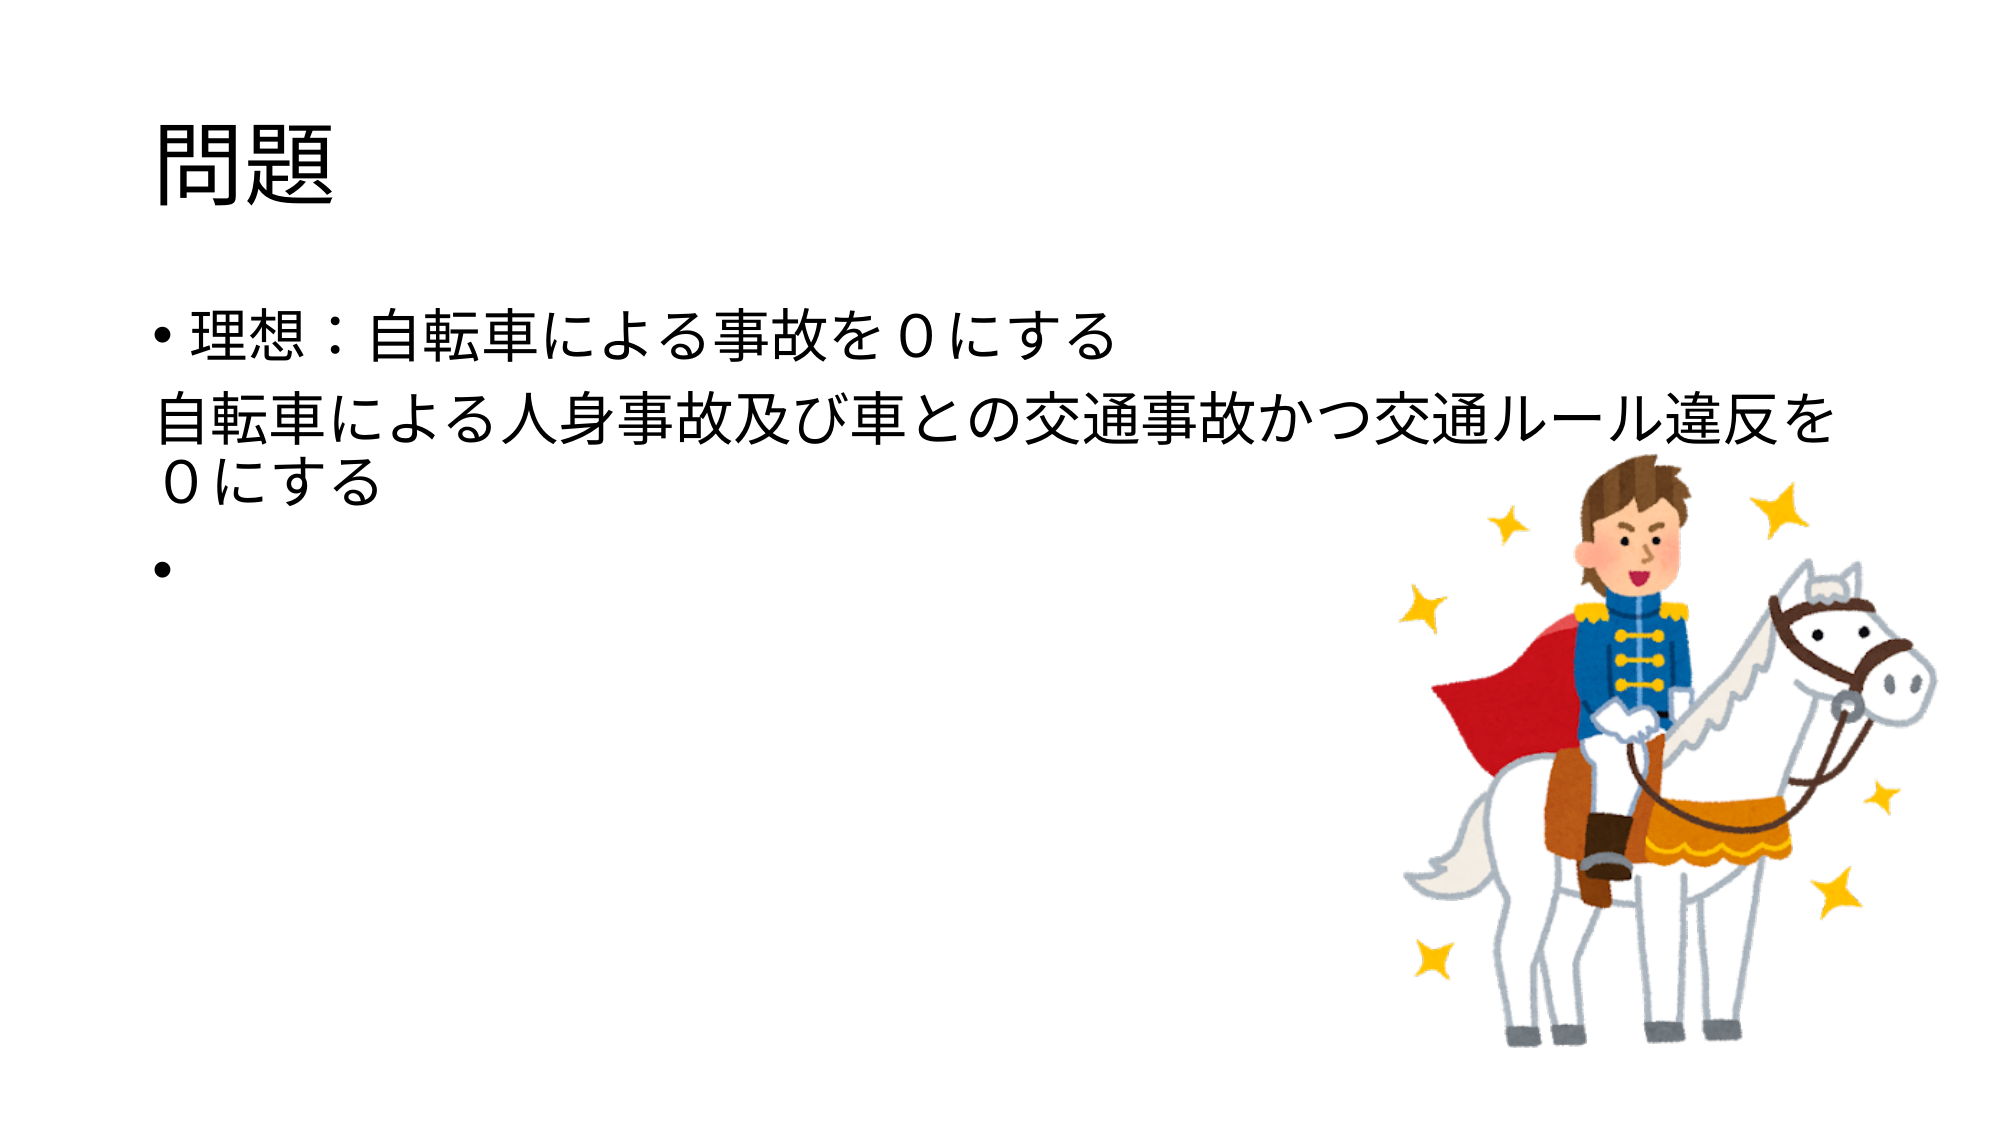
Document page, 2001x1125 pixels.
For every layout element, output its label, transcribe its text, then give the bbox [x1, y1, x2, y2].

title 問題 [137, 59, 1863, 278]
picture [1332, 433, 1980, 1075]
list 理想：自転車による事故を０にする 自転車による人身事故及び車との交通事故かつ交通ルール違反を０にする [137, 299, 1863, 1014]
